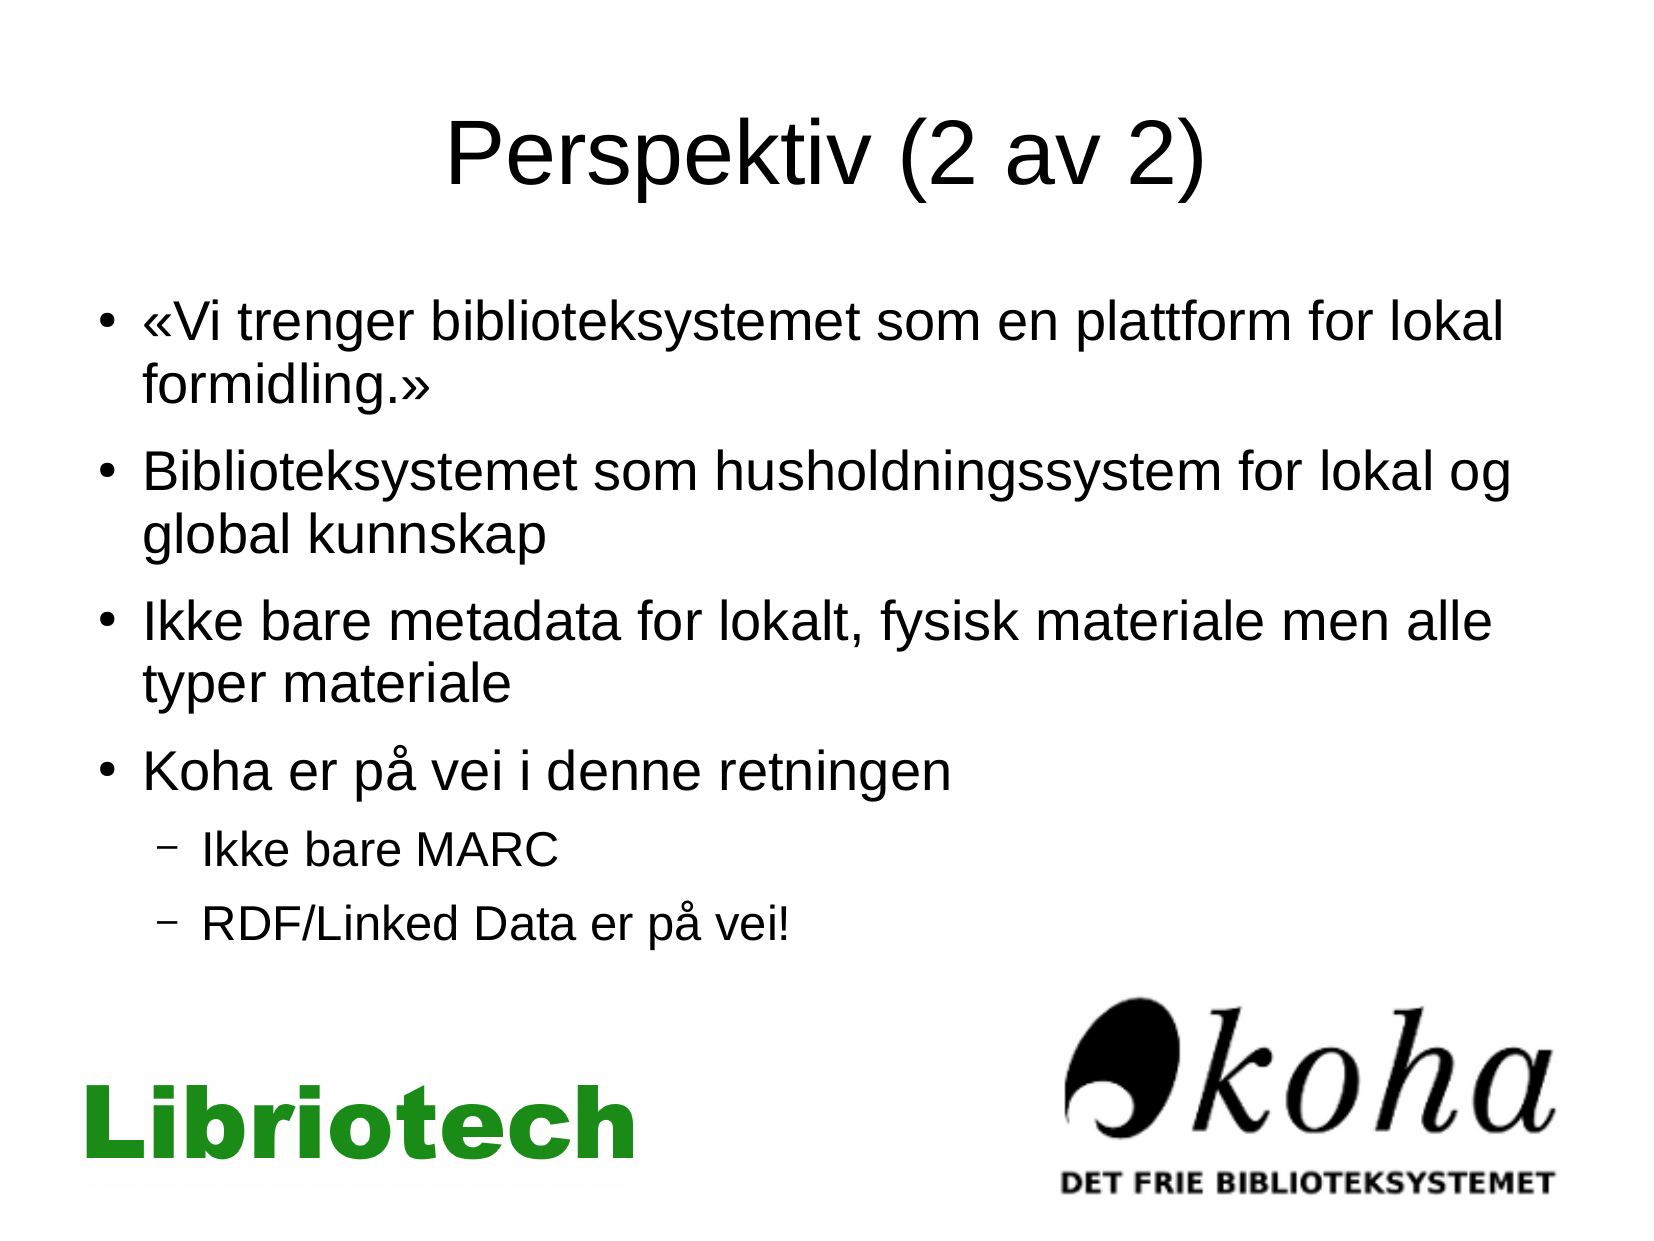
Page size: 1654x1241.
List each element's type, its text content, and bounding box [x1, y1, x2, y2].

picture [82, 1062, 639, 1189]
list «Vi trenger biblioteksystemet som en plattform for lokal formidling.» Biblioteksystemet som husholdningssystem for lokal og global kunnskap Ikke bare metadata for lokalt, fysisk materiale men alle typer materiale Koha er på vei i denne retningen Ikke bare MARC RDF/Linked Data er på vei! [82, 290, 1571, 957]
title Perspektiv (2 av 2) [82, 49, 1571, 257]
picture [1051, 988, 1568, 1205]
